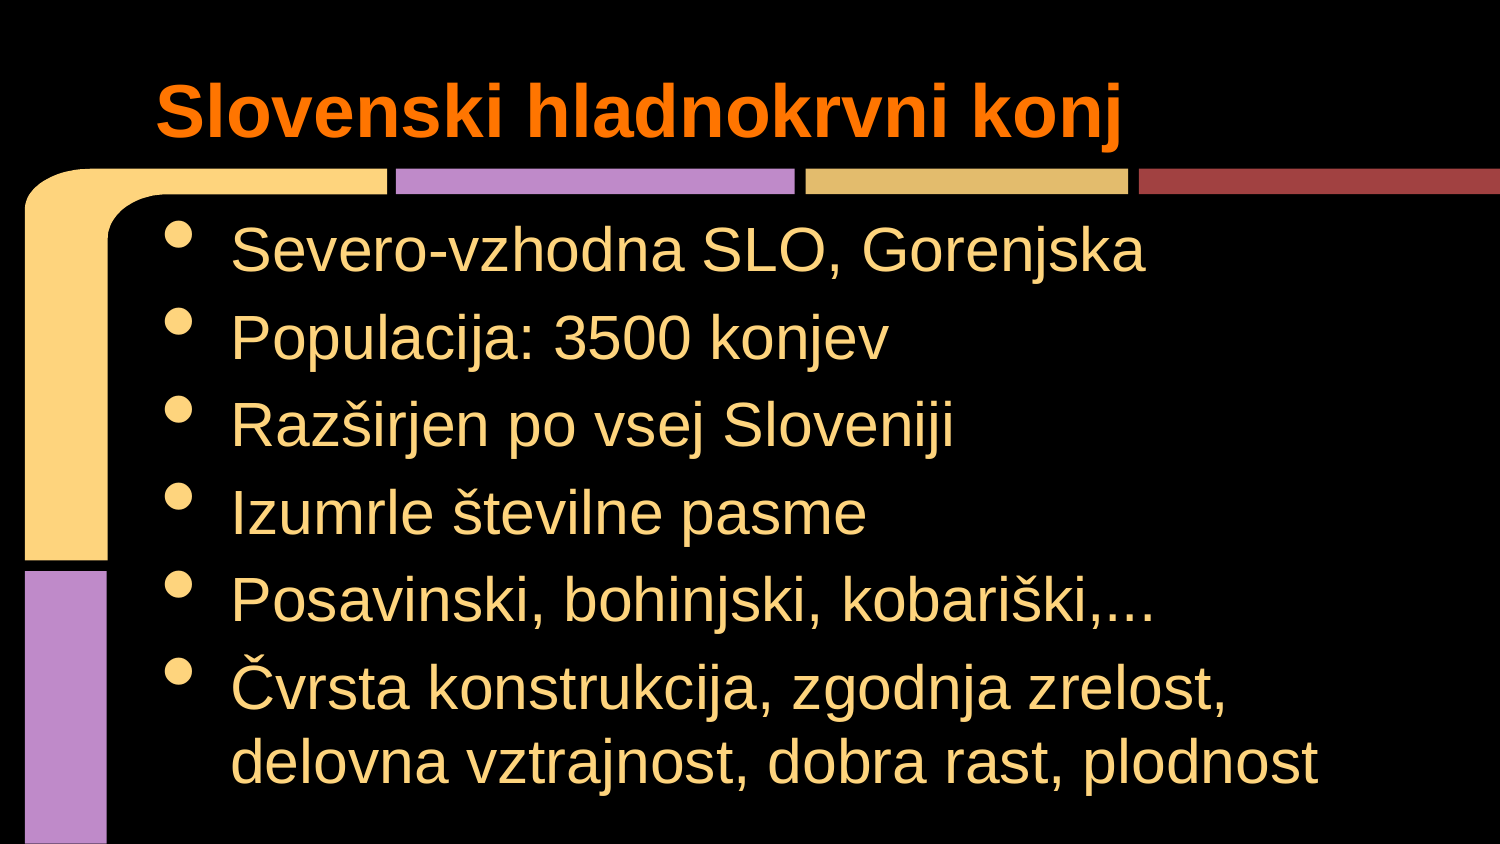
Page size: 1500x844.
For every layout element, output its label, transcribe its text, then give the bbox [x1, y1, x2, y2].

title Slovenski hladnokrvni konj [140, 26, 1425, 168]
list Severo-vzhodna SLO, Gorenjska Populacija: 3500 konjev Razširjen po vsej Sloveniji Izumrle številne pasme Posavinski, bohinjski, kobariški,... Čvrsta konstrukcija, zgodnja zrelost, delovna vztrajnost, dobra rast, plodnost [140, 194, 1425, 809]
